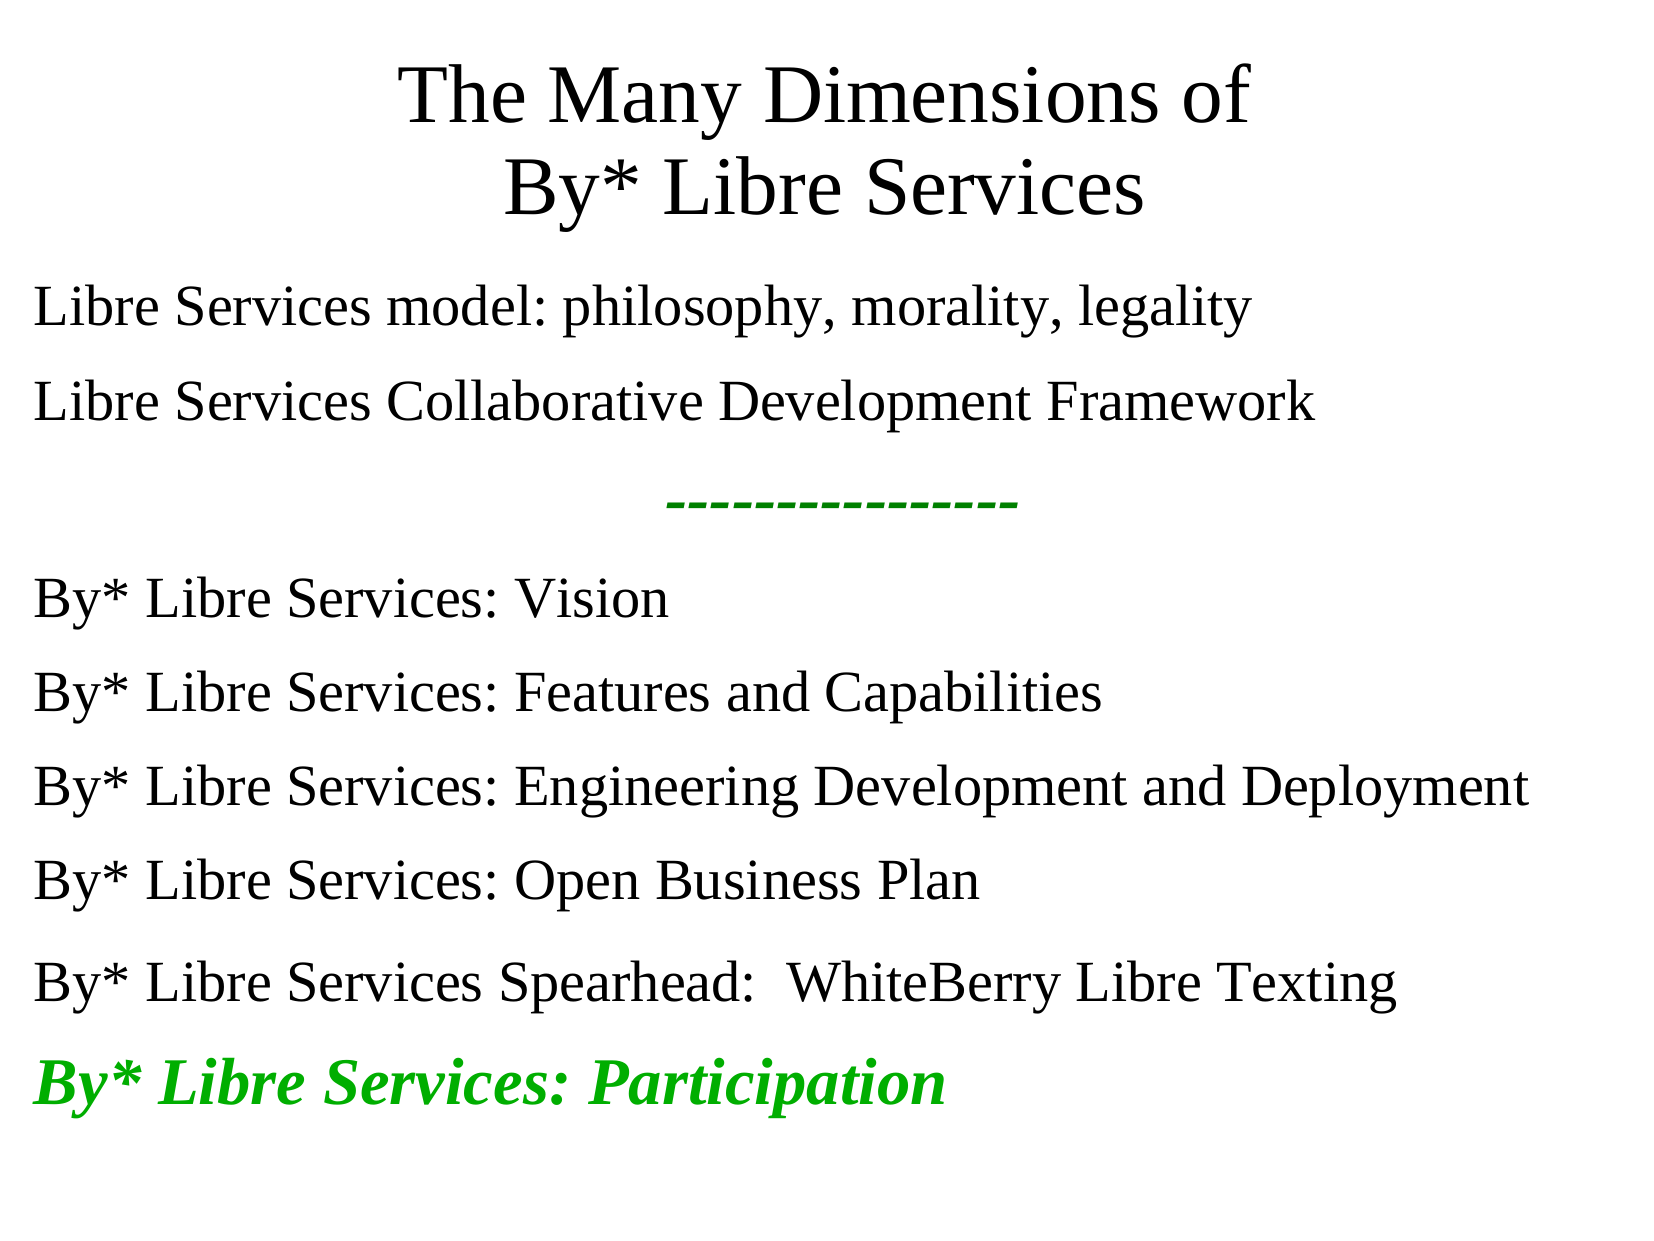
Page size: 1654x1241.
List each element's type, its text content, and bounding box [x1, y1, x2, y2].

title The Many Dimensions of By* Libre Services [119, 36, 1532, 245]
list Libre Services model: philosophy, morality, legality Libre Services Collaborative Development Framework ---------------- By* Libre Services: Vision By* Libre Services: Features and Capabilities By* Libre Services: Engineering Development and Deployment By* Libre Services: Open Business Plan By* Libre Services Spearhead: WhiteBerry Libre Texting By* Libre Services: Participation [16, 273, 1654, 1241]
